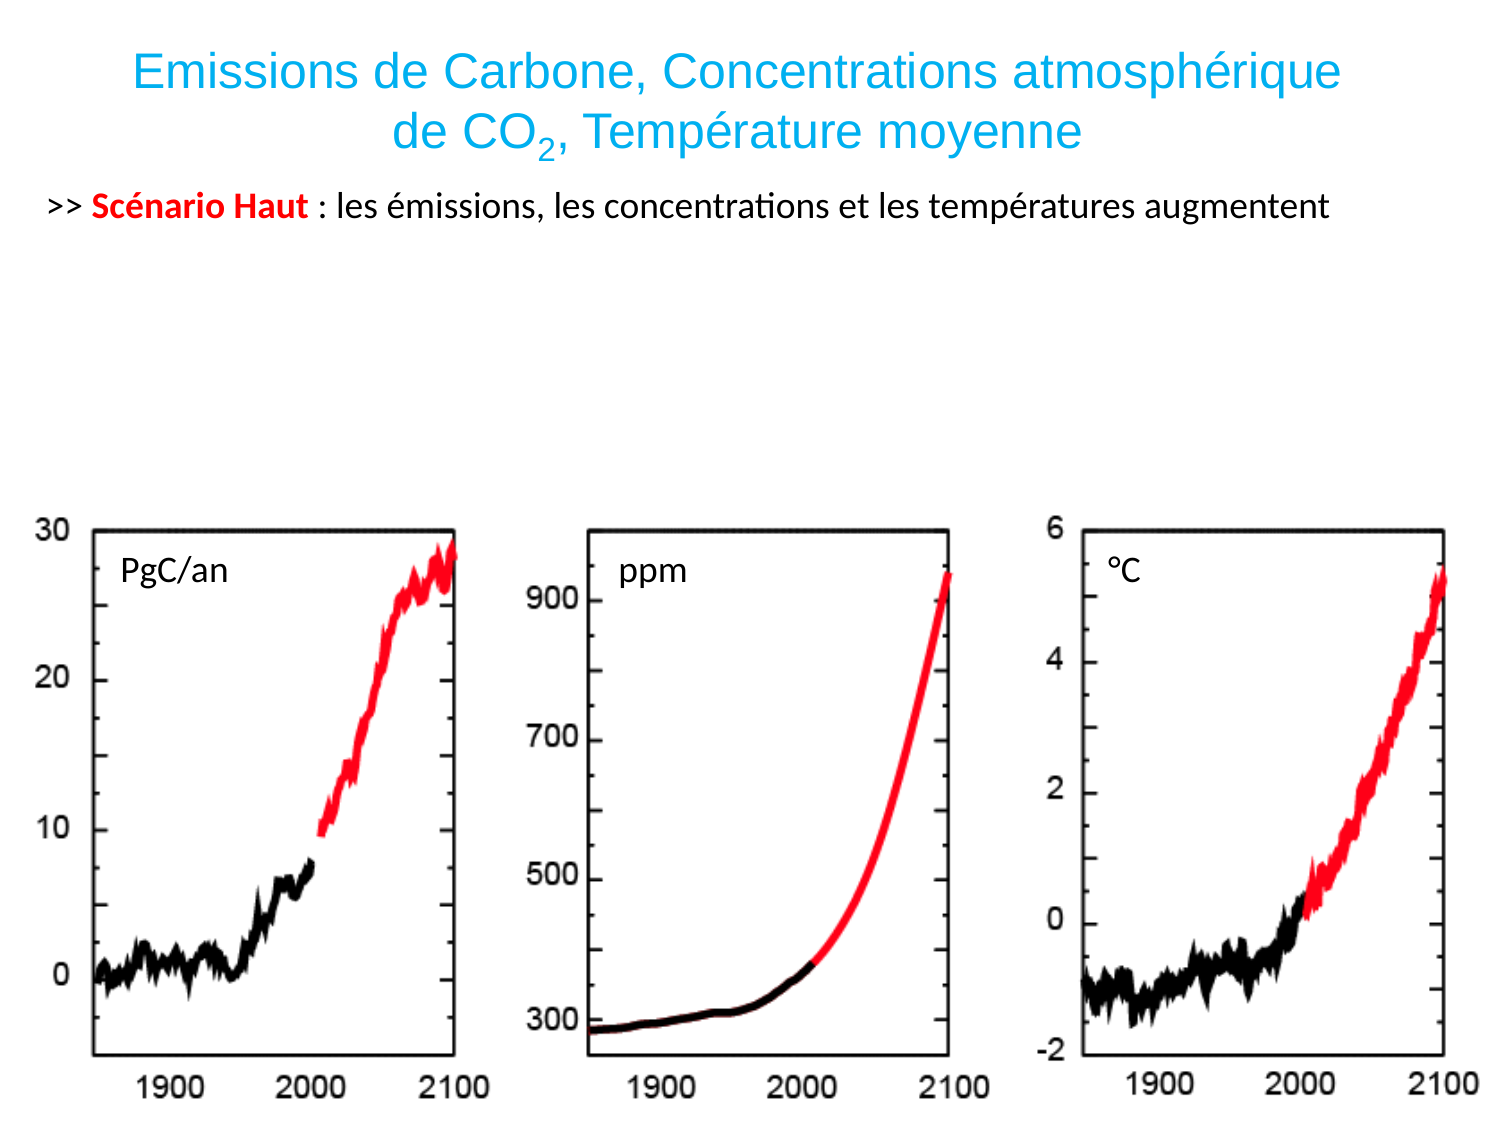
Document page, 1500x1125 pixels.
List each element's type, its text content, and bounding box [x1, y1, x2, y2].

text_box Emissions de Carbone, Concentrations atmosphérique de CO2, Température moyenne [105, 31, 1371, 173]
text_box ppm [603, 537, 703, 598]
text_box PgC/an [105, 537, 245, 598]
picture [0, 473, 1496, 1122]
text_box >> Scénario Haut : les émissions, les concentrations et les températures augmentent [30, 173, 1460, 234]
text_box °C [1093, 537, 1157, 598]
